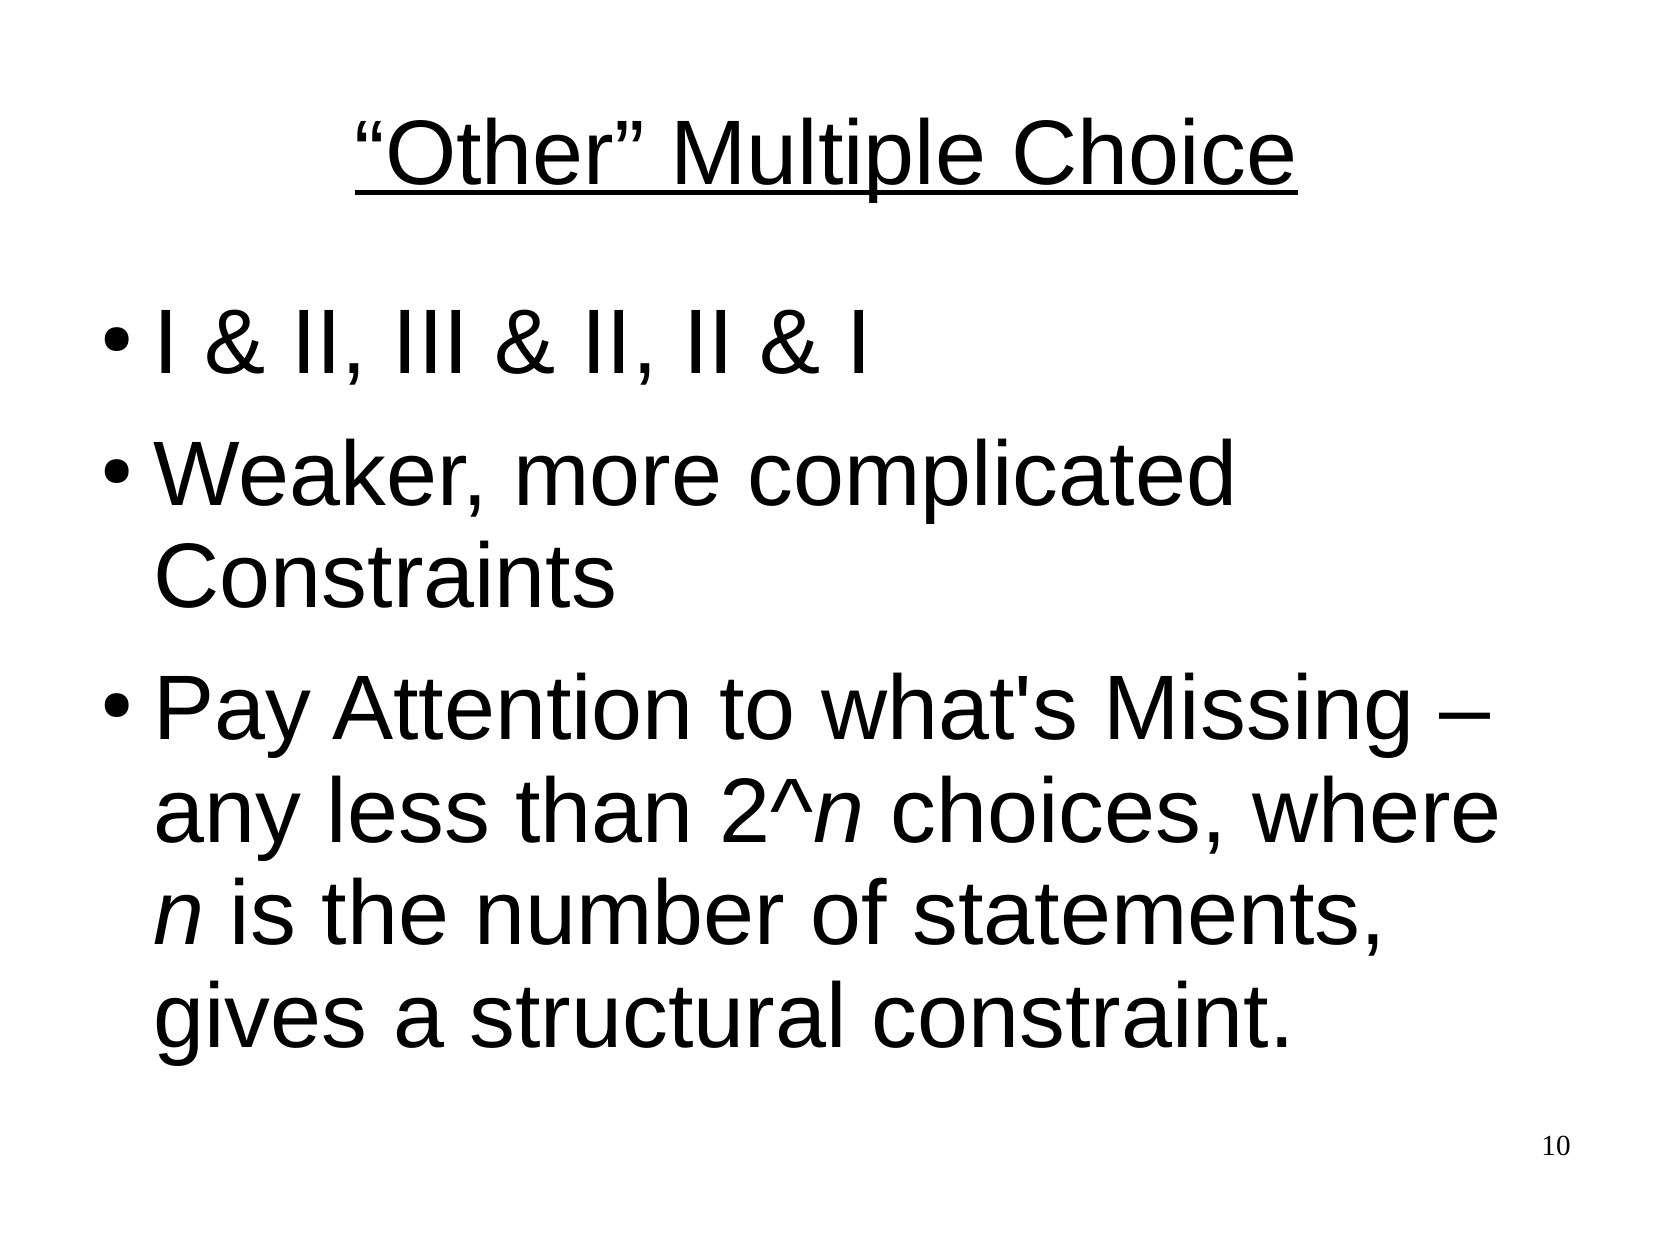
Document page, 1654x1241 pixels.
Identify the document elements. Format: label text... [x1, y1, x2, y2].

list I & II, III & II, II & I Weaker, more complicated Constraints Pay Attention to what's Missing – any less than 2^n choices, where n is the number of statements, gives a structural constraint. [82, 290, 1571, 1094]
title “Other” Multiple Choice [82, 49, 1571, 257]
